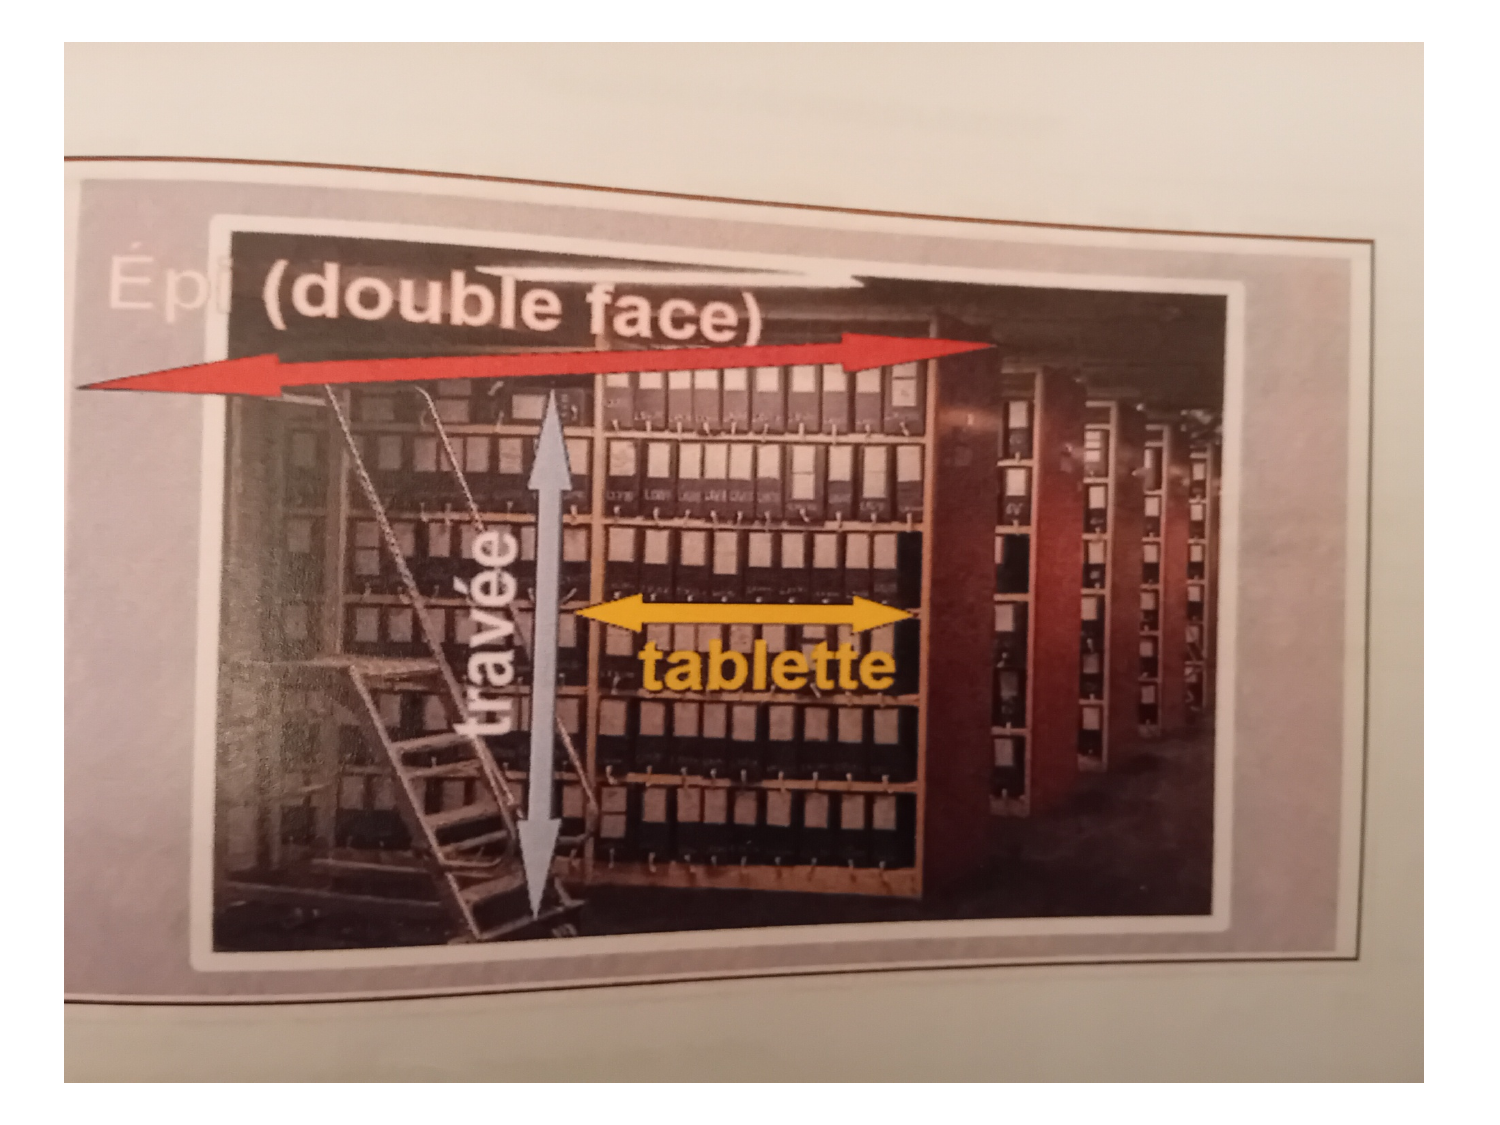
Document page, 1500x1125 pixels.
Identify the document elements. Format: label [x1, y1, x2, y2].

picture [64, 42, 1424, 1083]
